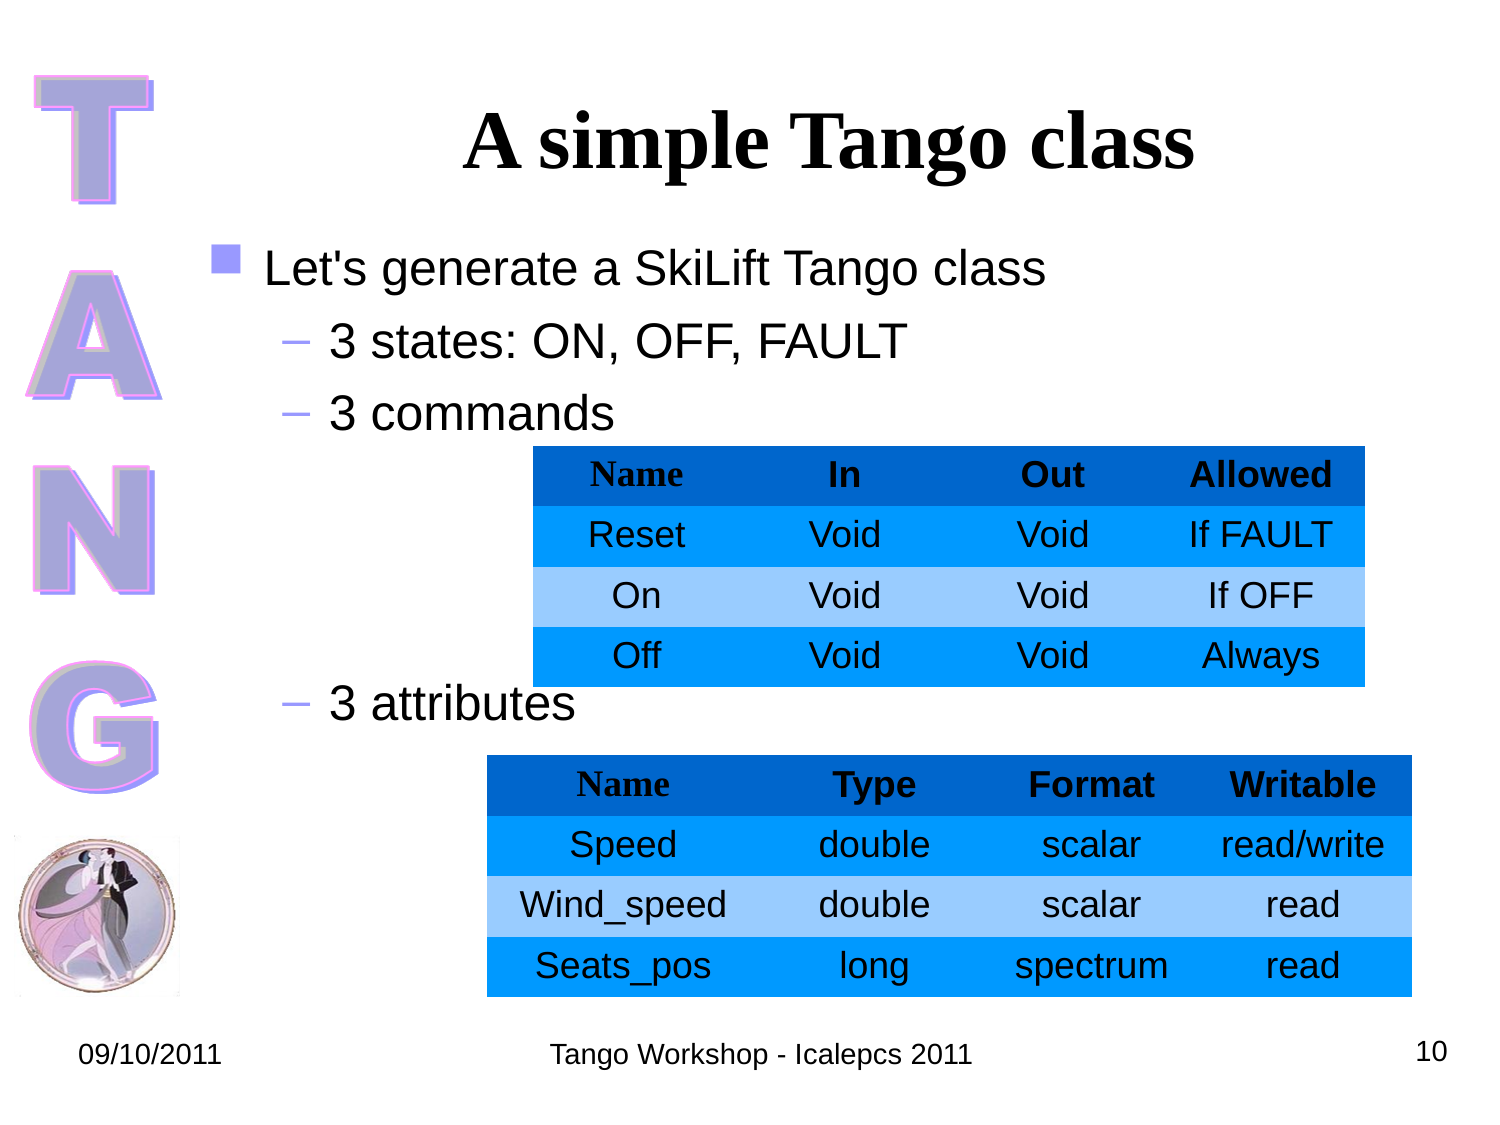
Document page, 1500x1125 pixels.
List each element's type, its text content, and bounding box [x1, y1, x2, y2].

table_cell read [1194, 876, 1412, 937]
table_cell scalar [989, 876, 1194, 937]
table_cell Reset [533, 506, 741, 567]
table_cell Speed [487, 816, 760, 876]
table_cell If FAULT [1157, 506, 1365, 567]
table_cell If OFF [1157, 567, 1365, 627]
table_cell long [760, 937, 989, 997]
table_header In [741, 446, 949, 506]
table_cell read [1194, 937, 1412, 997]
table_cell Void [949, 627, 1157, 687]
table_cell Off [533, 627, 741, 687]
picture [13, 74, 184, 1001]
table_cell Seats_pos [487, 937, 760, 997]
table_header Name [533, 446, 741, 506]
table_cell Void [741, 567, 949, 627]
table_cell Wind_speed [487, 876, 760, 937]
list Let's generate a SkiLift Tango class 3 states: ON, OFF, FAULT 3 commands 3 attributes [192, 227, 1468, 1001]
table_cell double [760, 876, 989, 937]
table_header Name [487, 755, 760, 816]
table_cell Void [741, 506, 949, 567]
table_cell spectrum [989, 937, 1194, 997]
table_header Allowed [1157, 446, 1365, 506]
table_header Writable [1194, 755, 1412, 816]
title A simple Tango class [192, 74, 1468, 196]
table_cell read/write [1194, 816, 1412, 876]
table_cell Void [949, 567, 1157, 627]
table_cell Void [949, 506, 1157, 567]
table_header Format [989, 755, 1194, 816]
table_header Out [949, 446, 1157, 506]
table_header Type [760, 755, 989, 816]
table_cell double [760, 816, 989, 876]
table_cell scalar [989, 816, 1194, 876]
table_cell Always [1157, 627, 1365, 687]
table_cell Void [741, 627, 949, 687]
table_cell On [533, 567, 741, 627]
